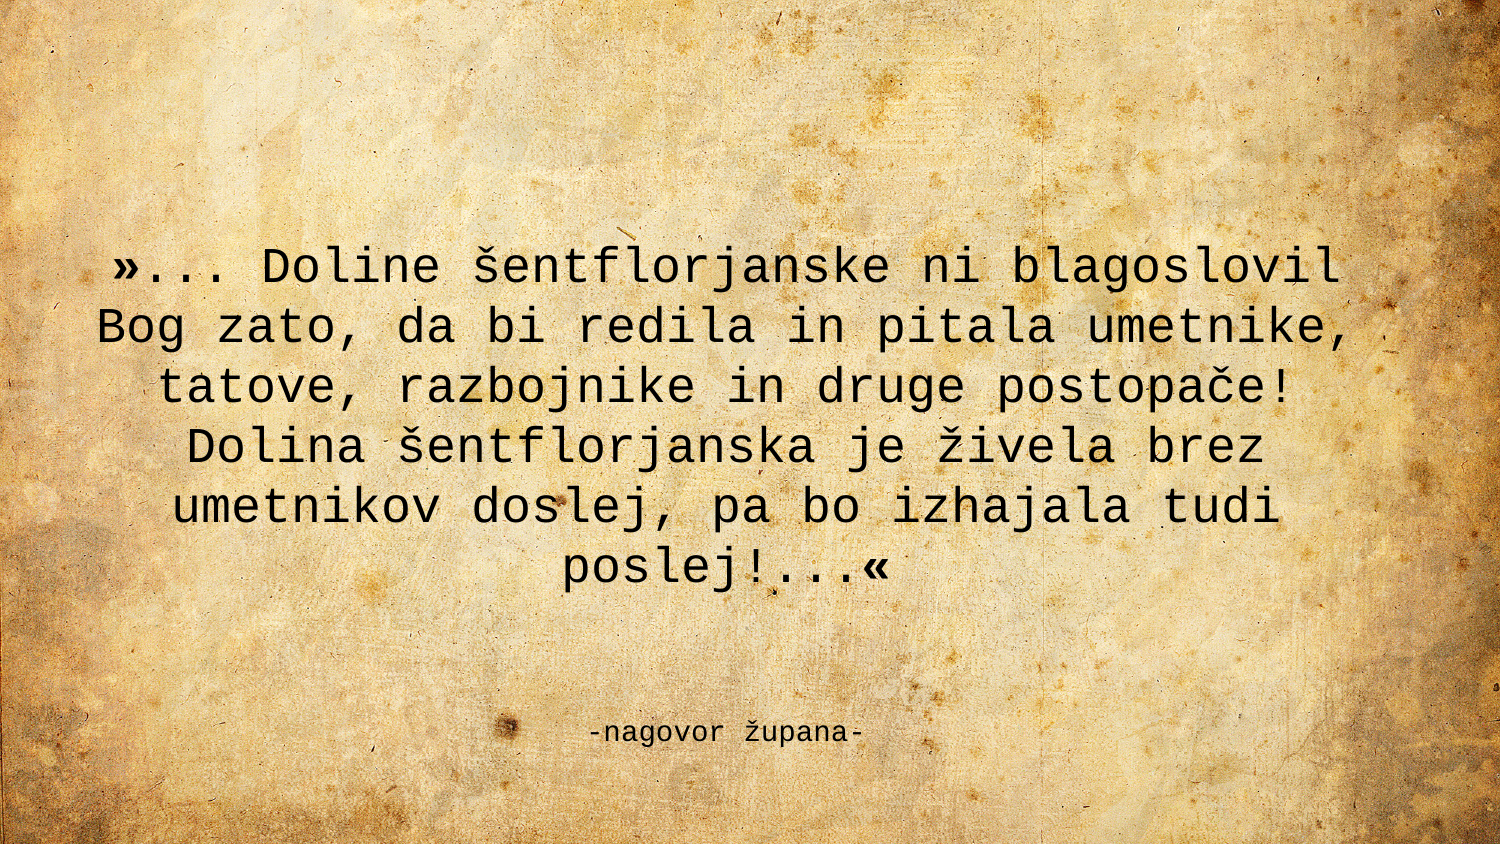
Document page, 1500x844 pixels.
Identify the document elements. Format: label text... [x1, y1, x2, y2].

picture [0, 0, 1500, 844]
title »... Doline šentflorjanske ni blagoslovil Bog zato, da bi redila in pitala umetnike, tatove, razbojnike in druge postopače! Dolina šentflorjanska je živela brez umetnikov doslej, pa bo izhajala tudi poslej!...« -nagovor župana- [51, 225, 1401, 643]
